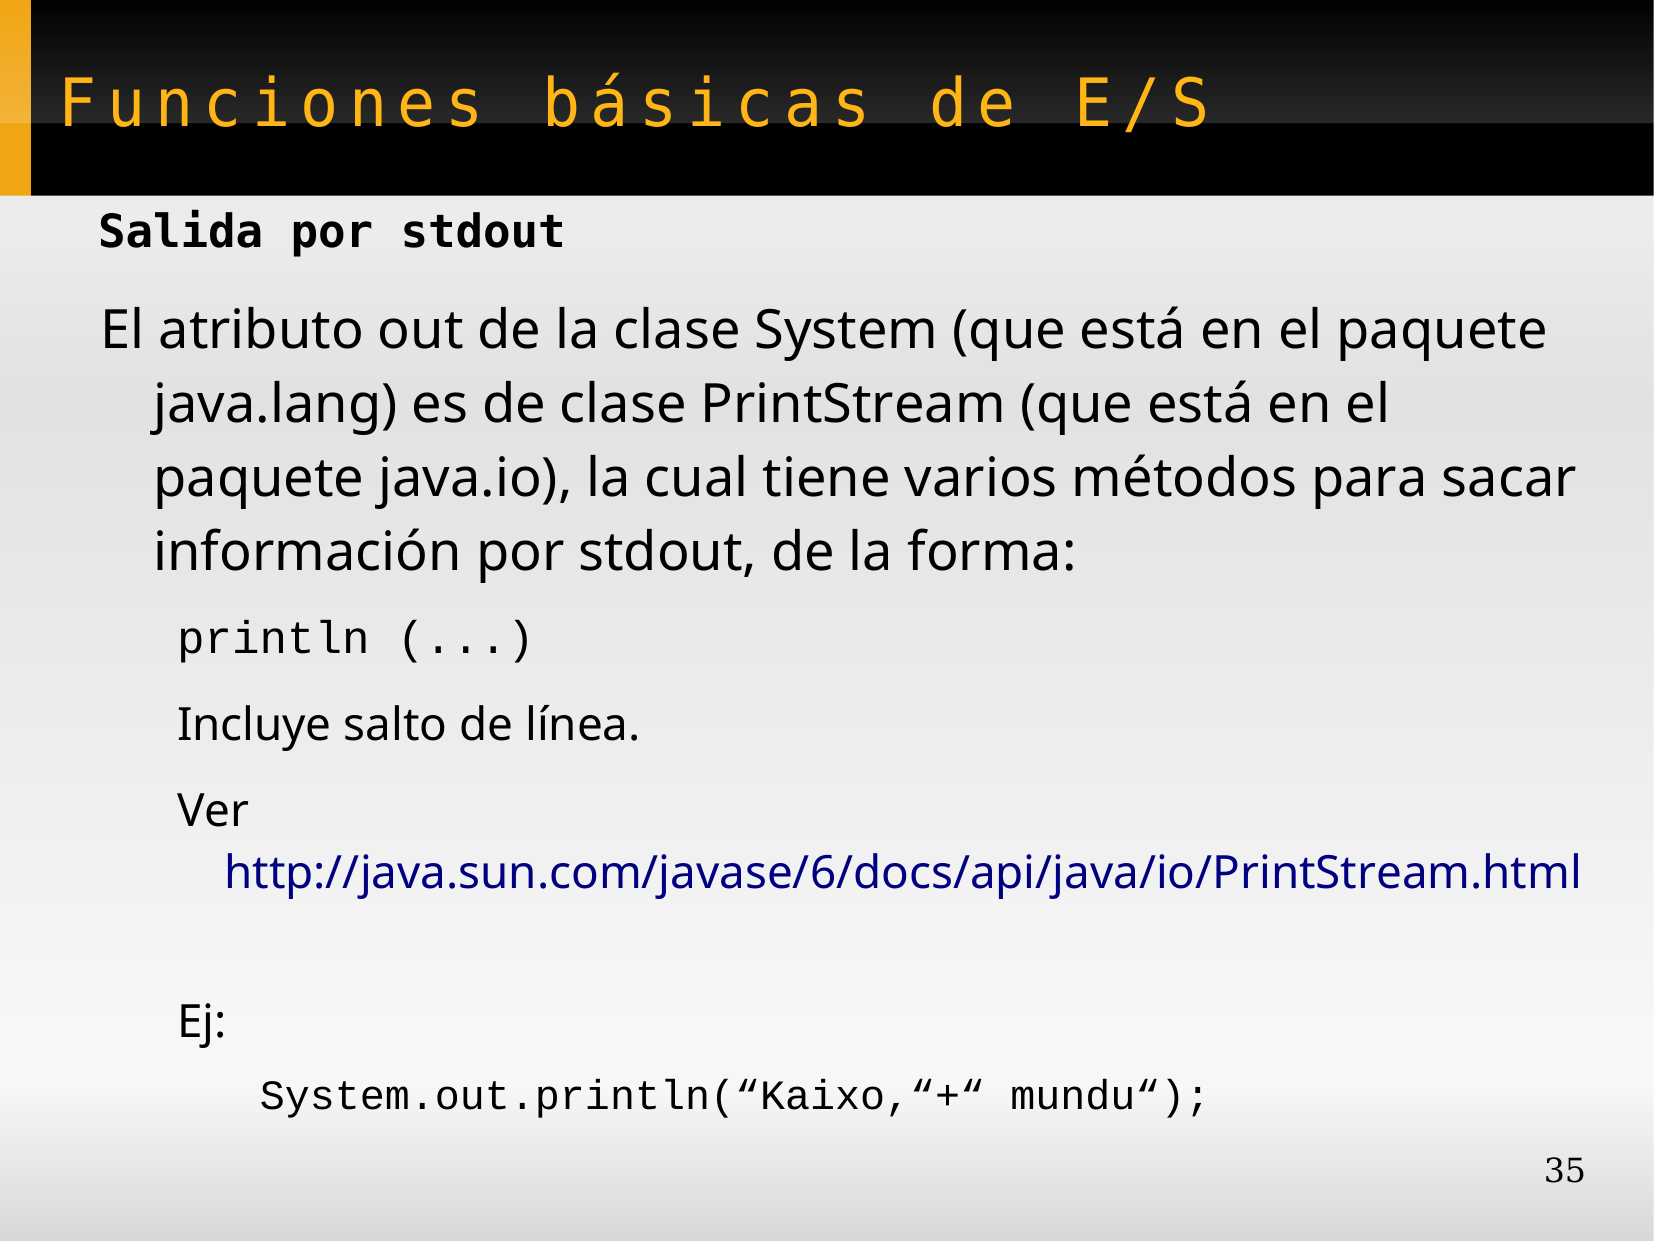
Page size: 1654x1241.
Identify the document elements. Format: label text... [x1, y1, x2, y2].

picture [0, 0, 1654, 1241]
title Funciones básicas de E/S [59, 29, 1506, 178]
text_box Salida por stdout [83, 197, 581, 266]
list El atributo out de la clase System (que está en el paquete java.lang) es de clase PrintStream (que está en el paquete java.io), la cual tiene varios métodos para sacar información por stdout, de la forma: println (...) Incluye salto de línea. Ver http://java.sun.com/javase/6/docs/api/java/io/PrintStream.html Ej: System.out.println(“Kaixo,“+“ mundu“); [82, 290, 1595, 1154]
